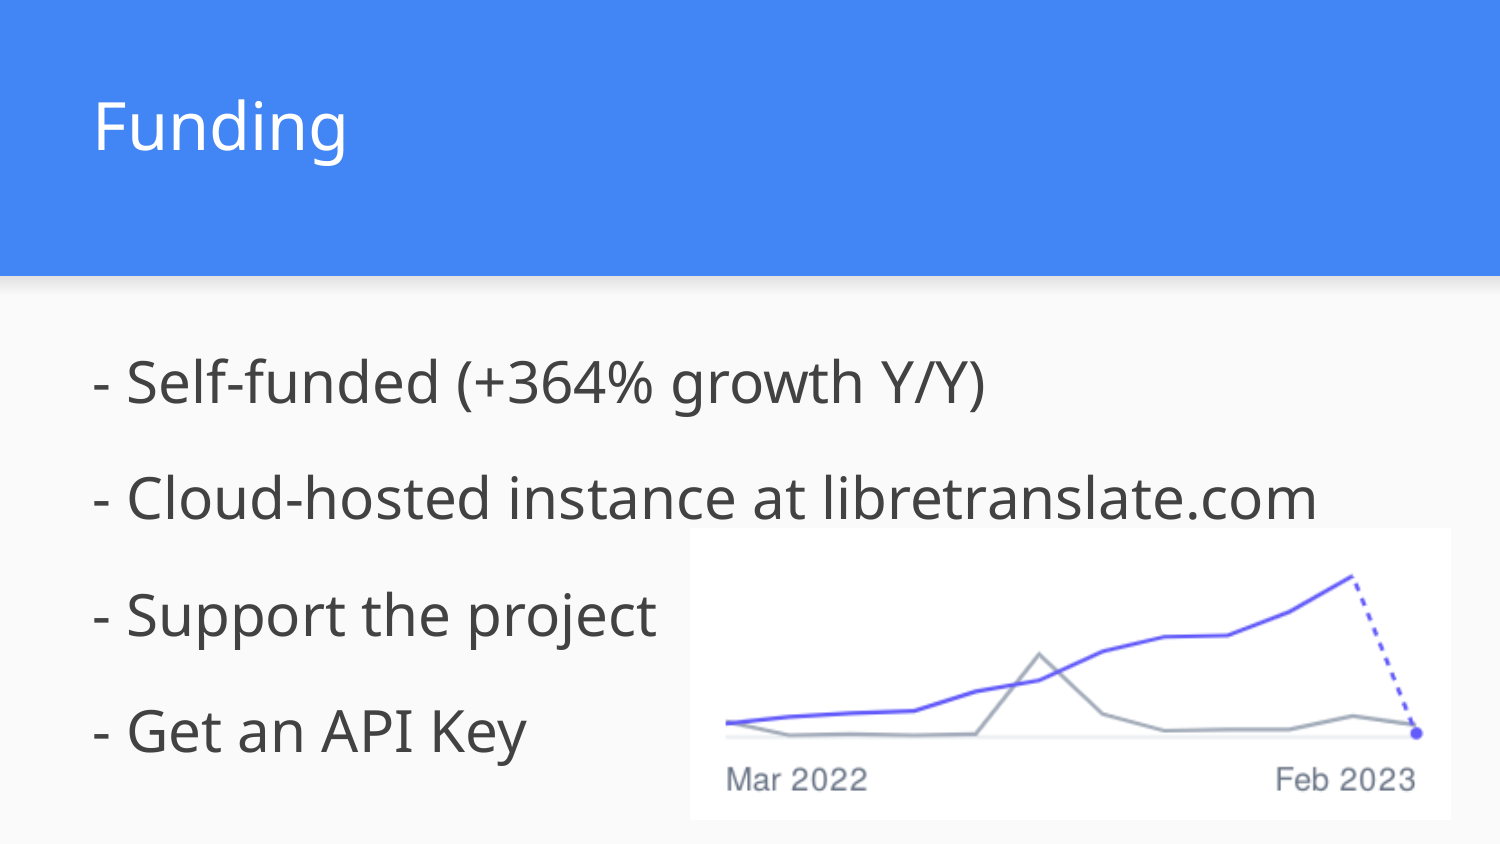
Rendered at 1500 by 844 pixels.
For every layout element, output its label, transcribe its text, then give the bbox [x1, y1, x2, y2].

title Funding [77, 58, 1427, 185]
picture [690, 528, 1451, 820]
list - Self-funded (+364% growth Y/Y) - Cloud-hosted instance at libretranslate.com - Support the project - Get an API Key [77, 314, 1427, 820]
